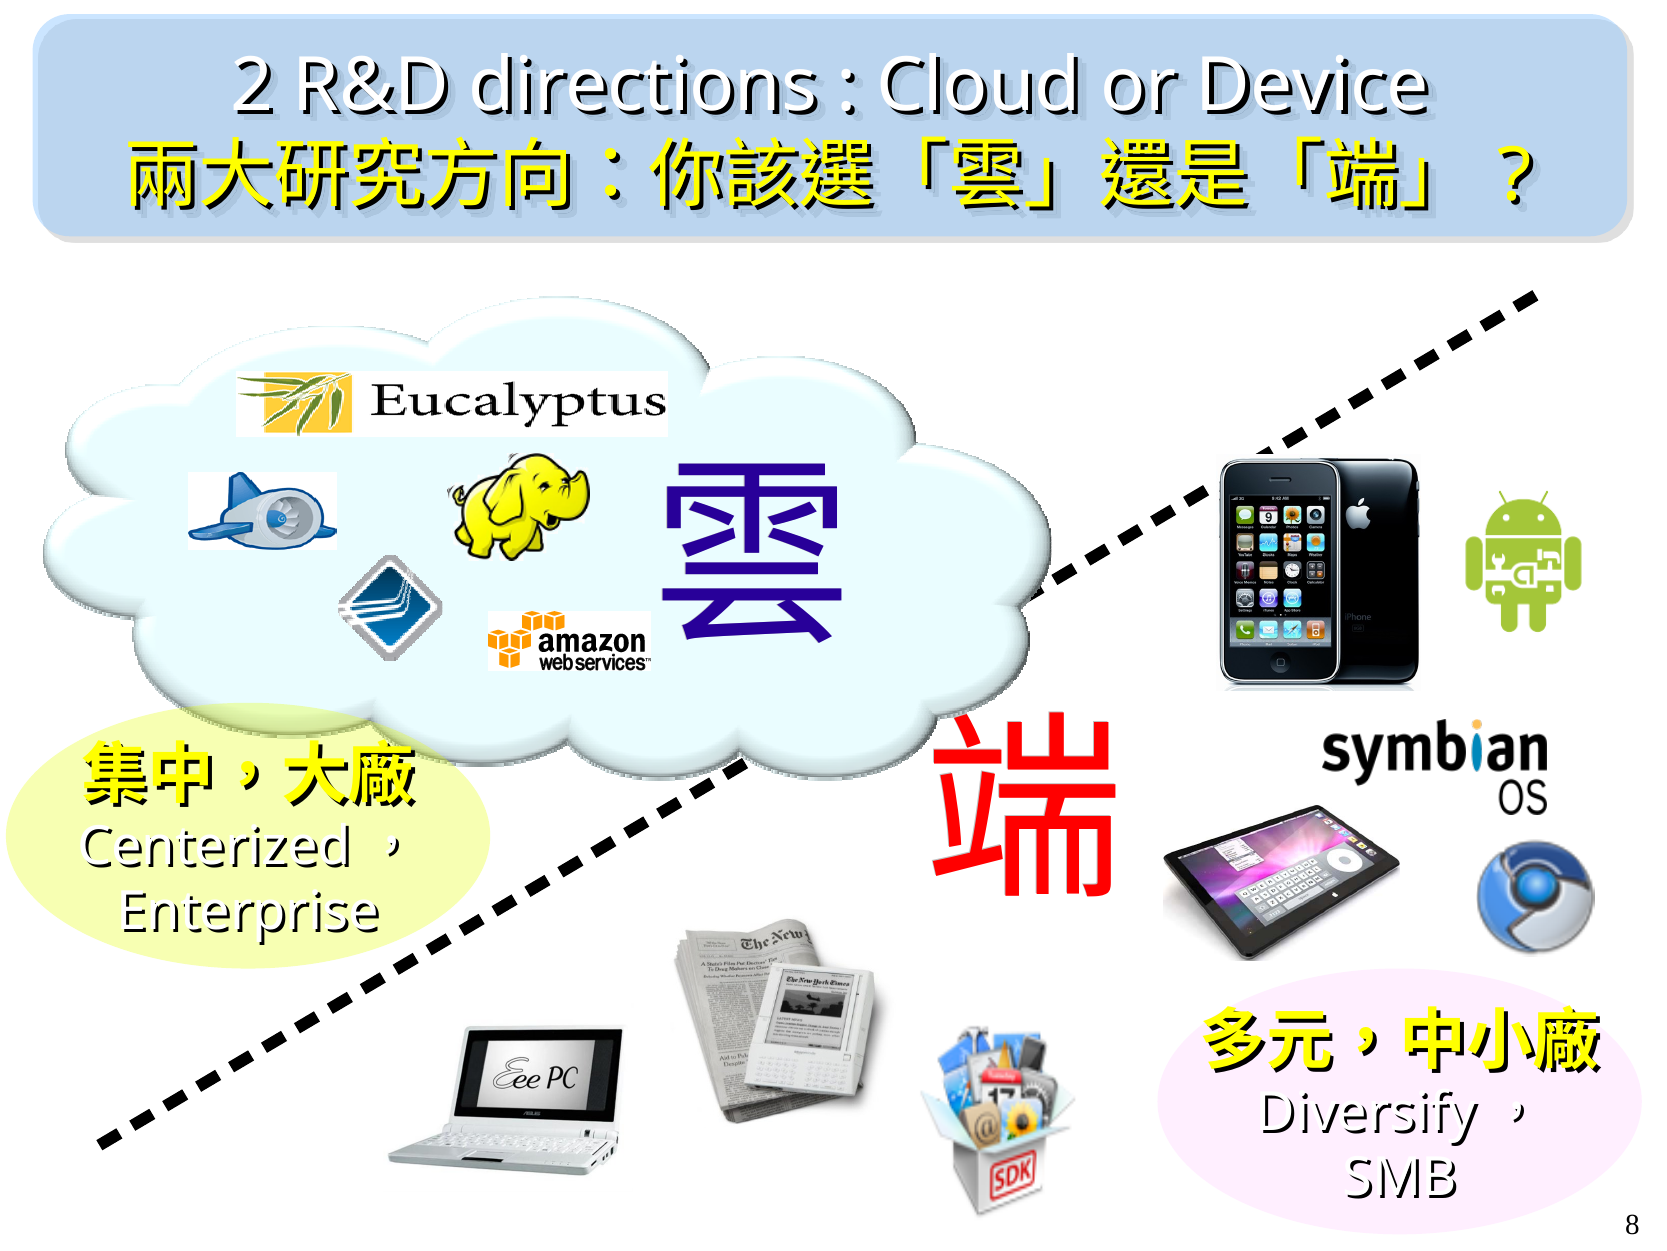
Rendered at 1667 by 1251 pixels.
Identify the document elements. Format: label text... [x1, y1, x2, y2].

picture [656, 915, 1093, 1223]
text_box 端 [909, 673, 1146, 929]
picture [41, 295, 1052, 781]
picture [1163, 719, 1547, 961]
text_box 雲 [637, 419, 875, 675]
text_box 多元，中小廠 Diversify， SMB [1157, 968, 1642, 1235]
picture [1476, 838, 1595, 957]
picture [383, 1003, 634, 1192]
picture [1216, 454, 1642, 691]
text_box 集中，大廠 Centerized， Enterprise [5, 702, 491, 969]
text_box 2 R&D directions : Cloud or Device 兩大研究方向：你該選「雲」還是「端」? [32, 14, 1628, 237]
